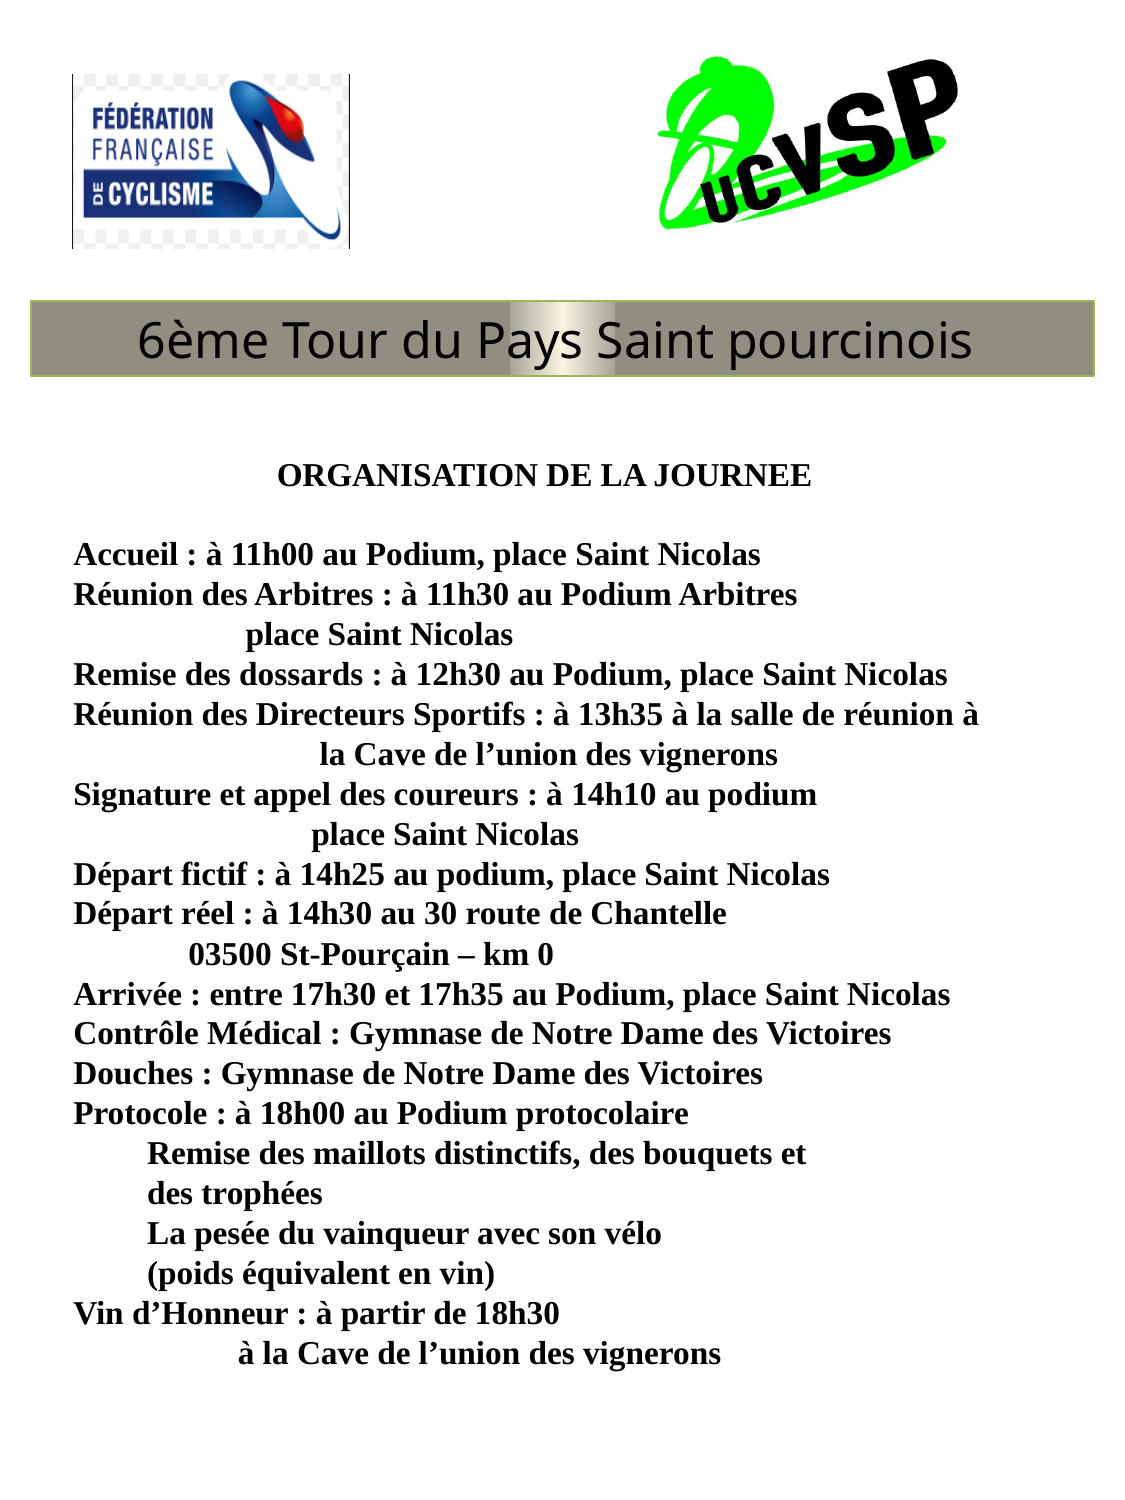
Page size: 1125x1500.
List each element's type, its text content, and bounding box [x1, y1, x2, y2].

picture [597, 37, 1018, 249]
text_box ORGANISATION DE LA JOURNEE Accueil : à 11h00 au Podium, place Saint Nicolas Réunion des Arbitres : à 11h30 au Podium Arbitres place Saint Nicolas Remise des dossards : à 12h30 au Podium, place Saint Nicolas Réunion des Directeurs Sportifs : à 13h35 à la salle de réunion à la Cave de l’union des vignerons Signature et appel des coureurs : à 14h10 au podium place Saint Nicolas Départ fictif : à 14h25 au podium, place Saint Nicolas Départ réel : à 14h30 au 30 route de Chantelle 03500 St-Pourçain – km 0 Arrivée : entre 17h30 et 17h35 au Podium, place Saint Nicolas Contrôle Médical : Gymnase de Notre Dame des Victoires Douches : Gymnase de Notre Dame des Victoires Protocole : à 18h00 au Podium protocolaire Remise des maillots distinctifs, des bouquets et des trophées La pesée du vainqueur avec son vélo (poids équivalent en vin) Vin d’Honneur : à partir de 18h30 à la Cave de l’union des vignerons [58, 445, 1032, 1414]
text_box 6ème Tour du Pays Saint pourcinois [30, 301, 1094, 376]
picture [72, 74, 350, 249]
